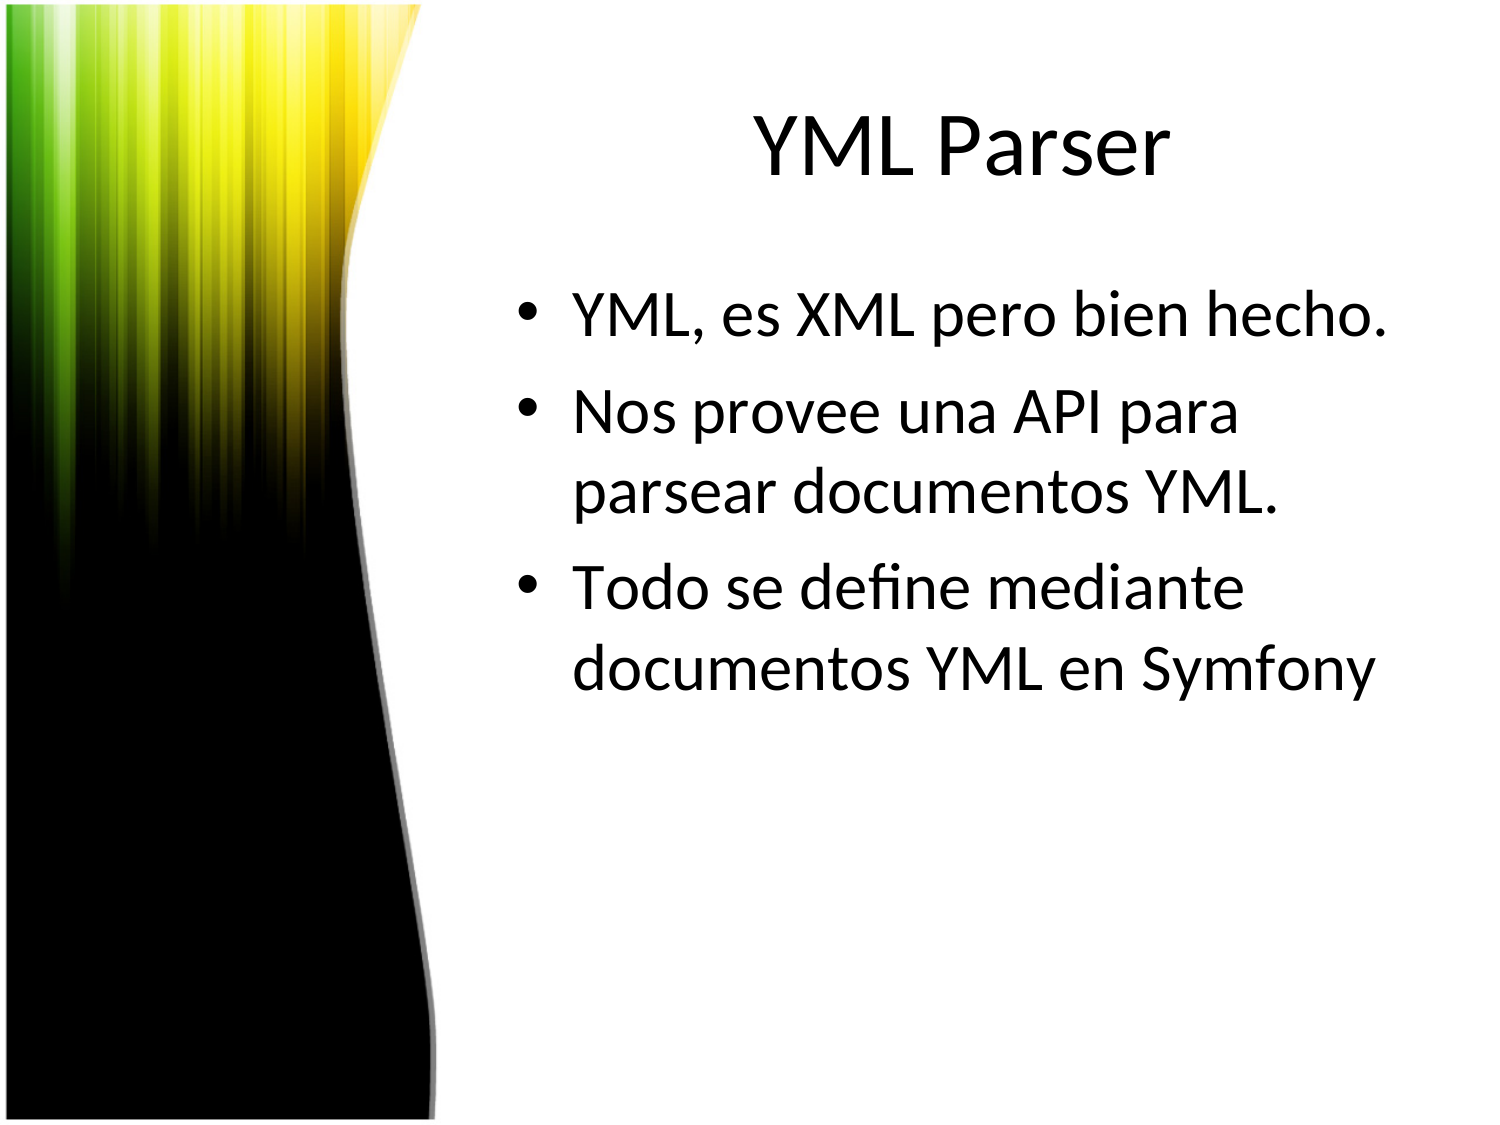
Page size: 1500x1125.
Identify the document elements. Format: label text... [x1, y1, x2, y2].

list YML, es XML pero bien hecho. Nos provee una API para parsear documentos YML. Todo se define mediante documentos YML en Symfony [501, 262, 1426, 1006]
title YML Parser [501, 20, 1426, 257]
picture [0, 0, 1500, 1125]
